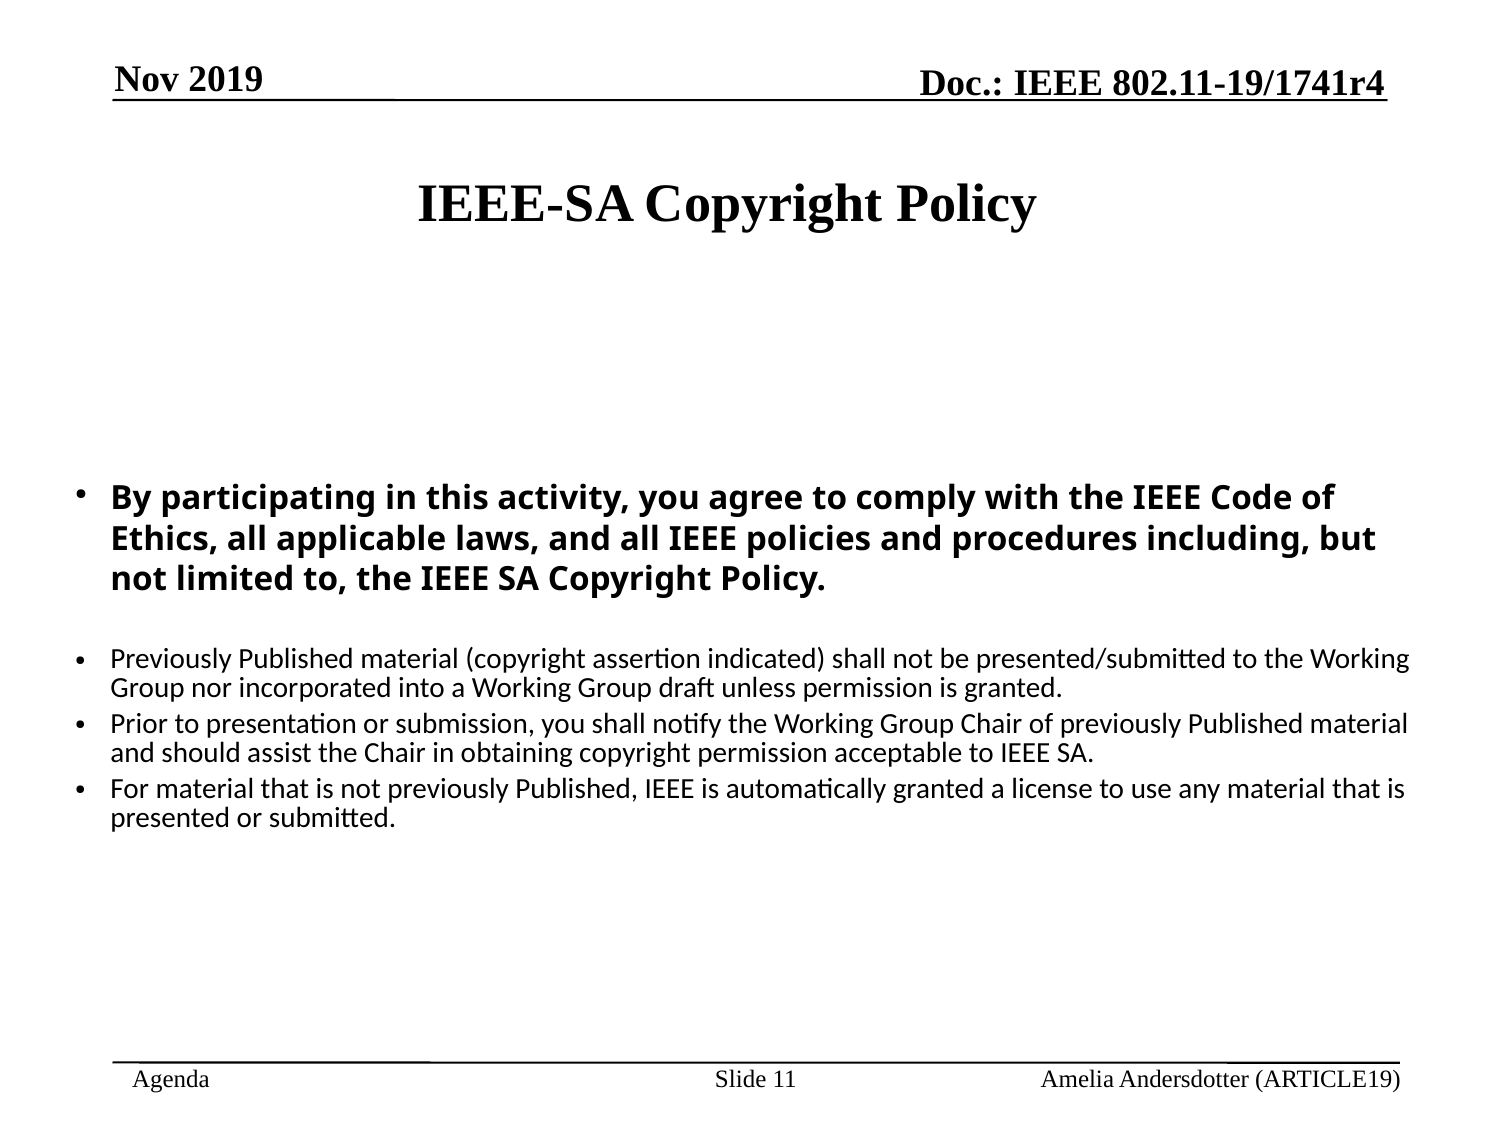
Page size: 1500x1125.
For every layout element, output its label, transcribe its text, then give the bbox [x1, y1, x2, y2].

subtitle By participating in this activity, you agree to comply with the IEEE Code of Ethics, all applicable laws, and all IEEE policies and procedures including, but not limited to, the IEEE SA Copyright Policy. Previously Published material (copyright assertion indicated) shall not be presented/submitted to the Working Group nor incorporated into a Working Group draft unless permission is granted. Prior to presentation or submission, you shall notify the Working Group Chair of previously Published material and should assist the Chair in obtaining copyright permission acceptable to IEEE SA. For material that is not previously Published, IEEE is automatically granted a license to use any material that is presented or submitted. [75, 389, 1425, 922]
text_box IEEE-SA Copyright Policy [112, 112, 1387, 287]
text_box Slide <number> [712, 1062, 799, 1122]
text_box Nov 2019 [114, 54, 422, 99]
text_box Amelia Andersdotter (ARTICLE19) [878, 1062, 1401, 1092]
